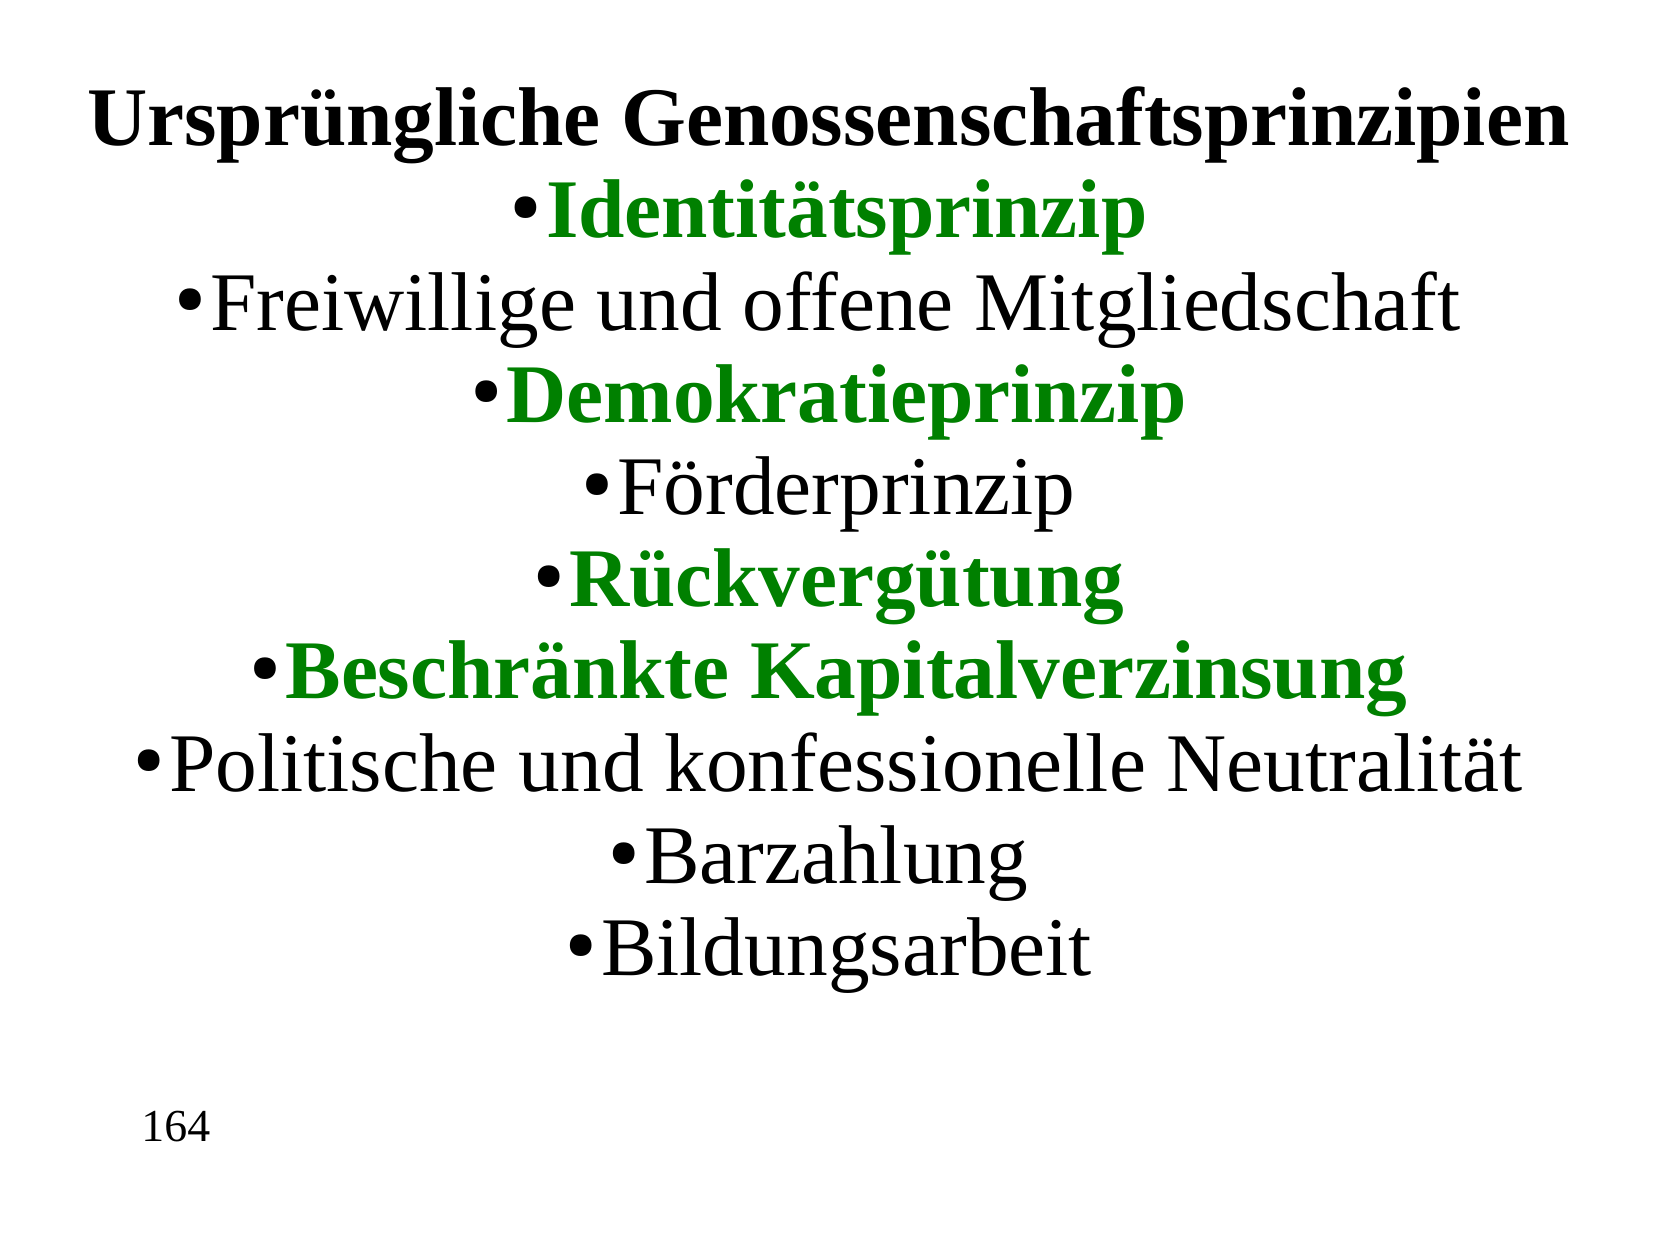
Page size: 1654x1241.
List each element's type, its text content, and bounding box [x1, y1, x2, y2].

text_box <Foliennummer> [0, 1093, 352, 1201]
text_box Ursprüngliche Genossenschaftsprinzipien Identitätsprinzip Freiwillige und offene Mitgliedschaft Demokratieprinzip Förderprinzip Rückvergütung Beschränkte Kapitalverzinsung Politische und konfessionelle Neutralität Barzahlung Bildungsarbeit [46, 63, 1612, 1019]
